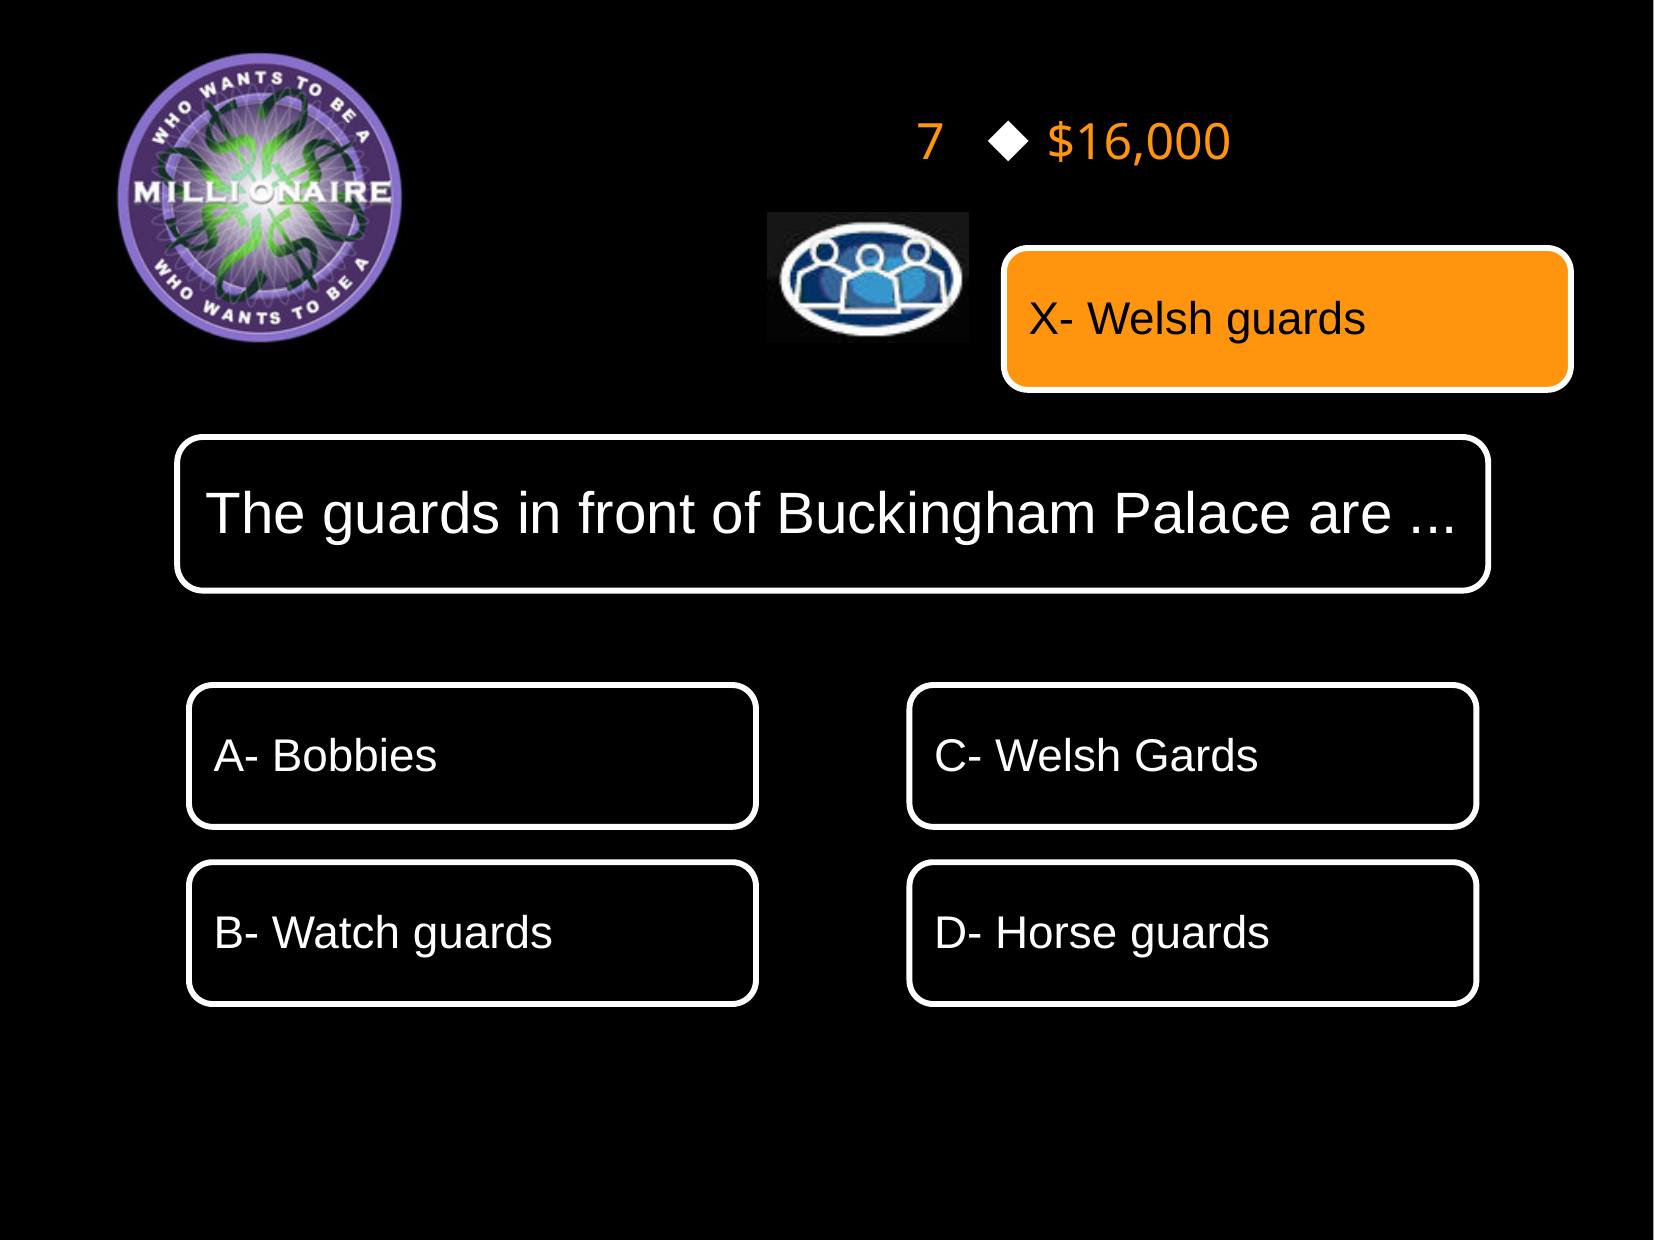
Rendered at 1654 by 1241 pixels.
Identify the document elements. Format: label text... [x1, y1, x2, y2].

text_box X- Welsh guards [1003, 248, 1571, 390]
picture [767, 212, 969, 343]
text_box B- Watch guards [188, 862, 756, 1004]
text_box A- Bobbies [188, 685, 756, 827]
text_box 7  $16,000 [774, 106, 1458, 213]
text_box D- Horse guards [909, 862, 1477, 1004]
text_box C- Welsh Gards [909, 685, 1477, 827]
picture [59, 41, 477, 355]
text_box The guards in front of Buckingham Palace are ... [177, 437, 1489, 591]
